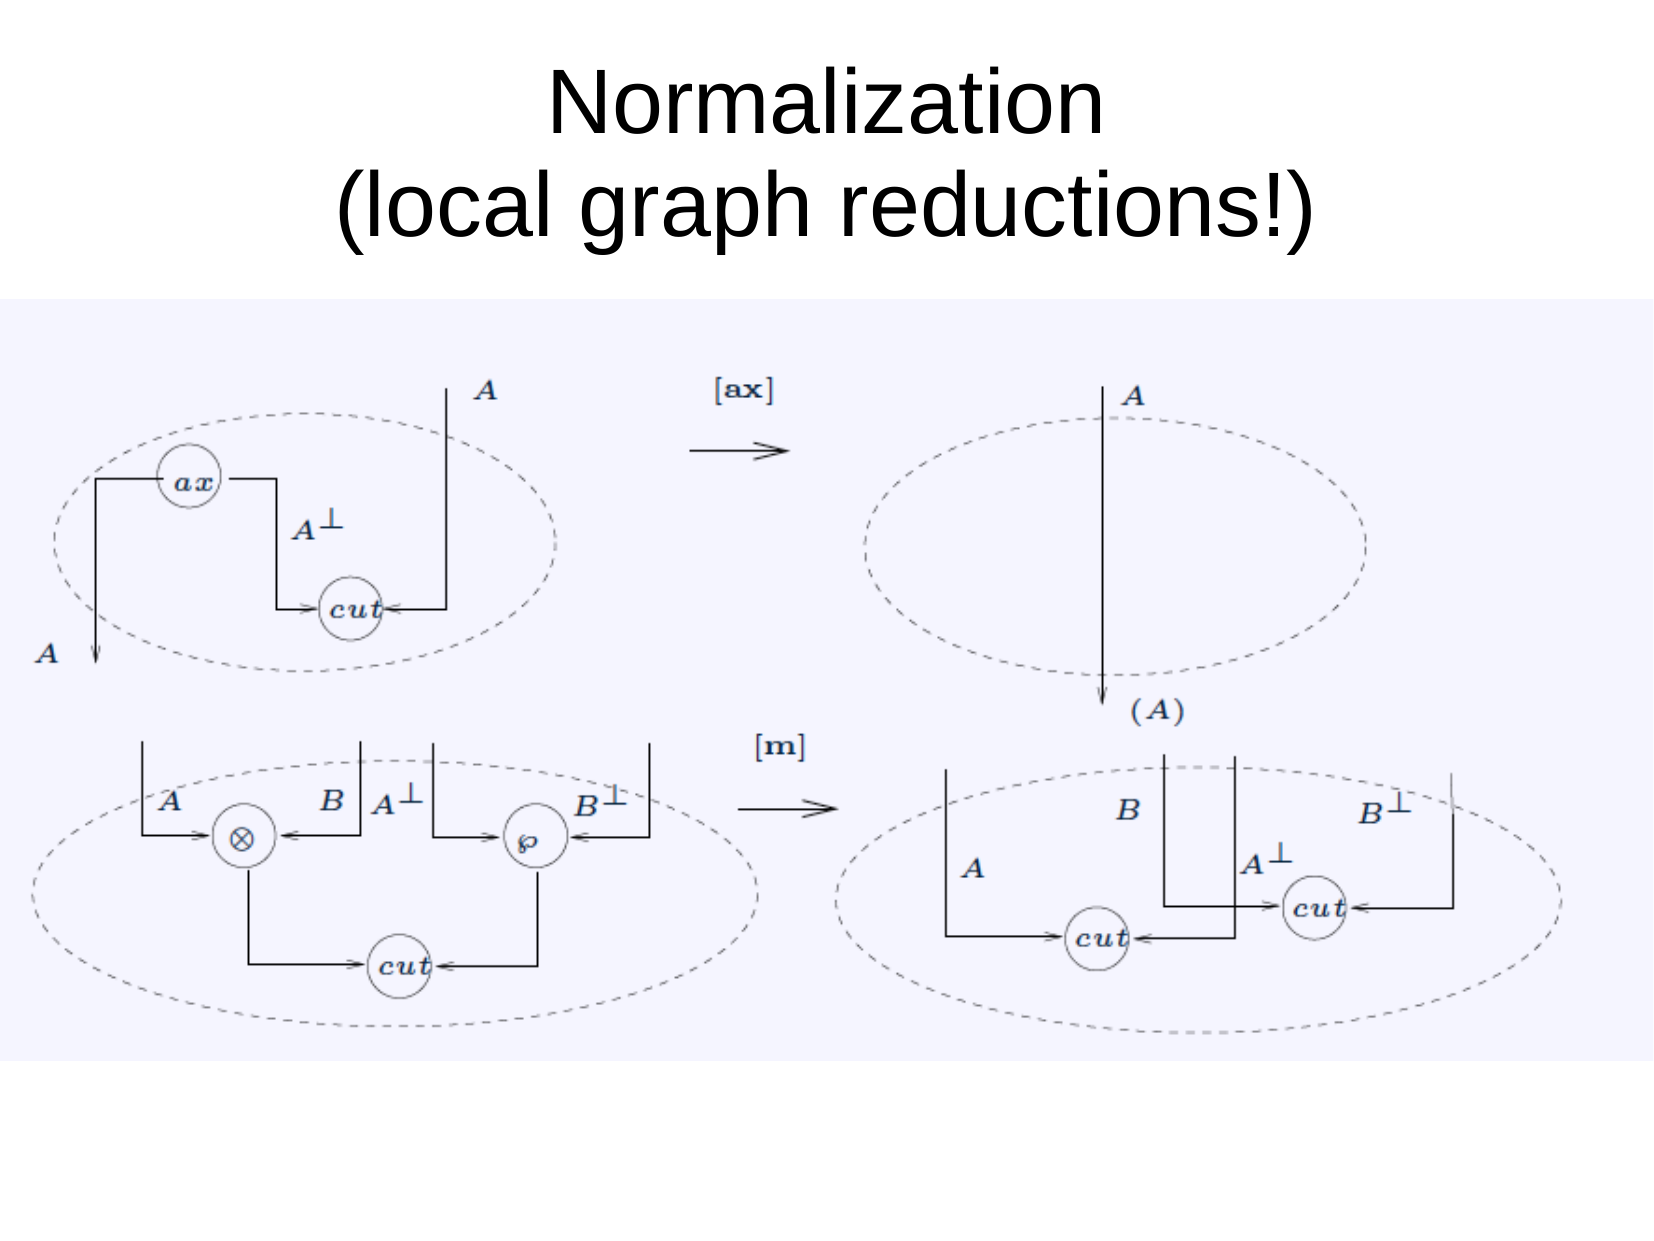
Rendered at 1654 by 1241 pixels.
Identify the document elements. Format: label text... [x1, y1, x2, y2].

title Normalization (local graph reductions!) [82, 50, 1571, 256]
picture [0, 299, 1654, 1061]
